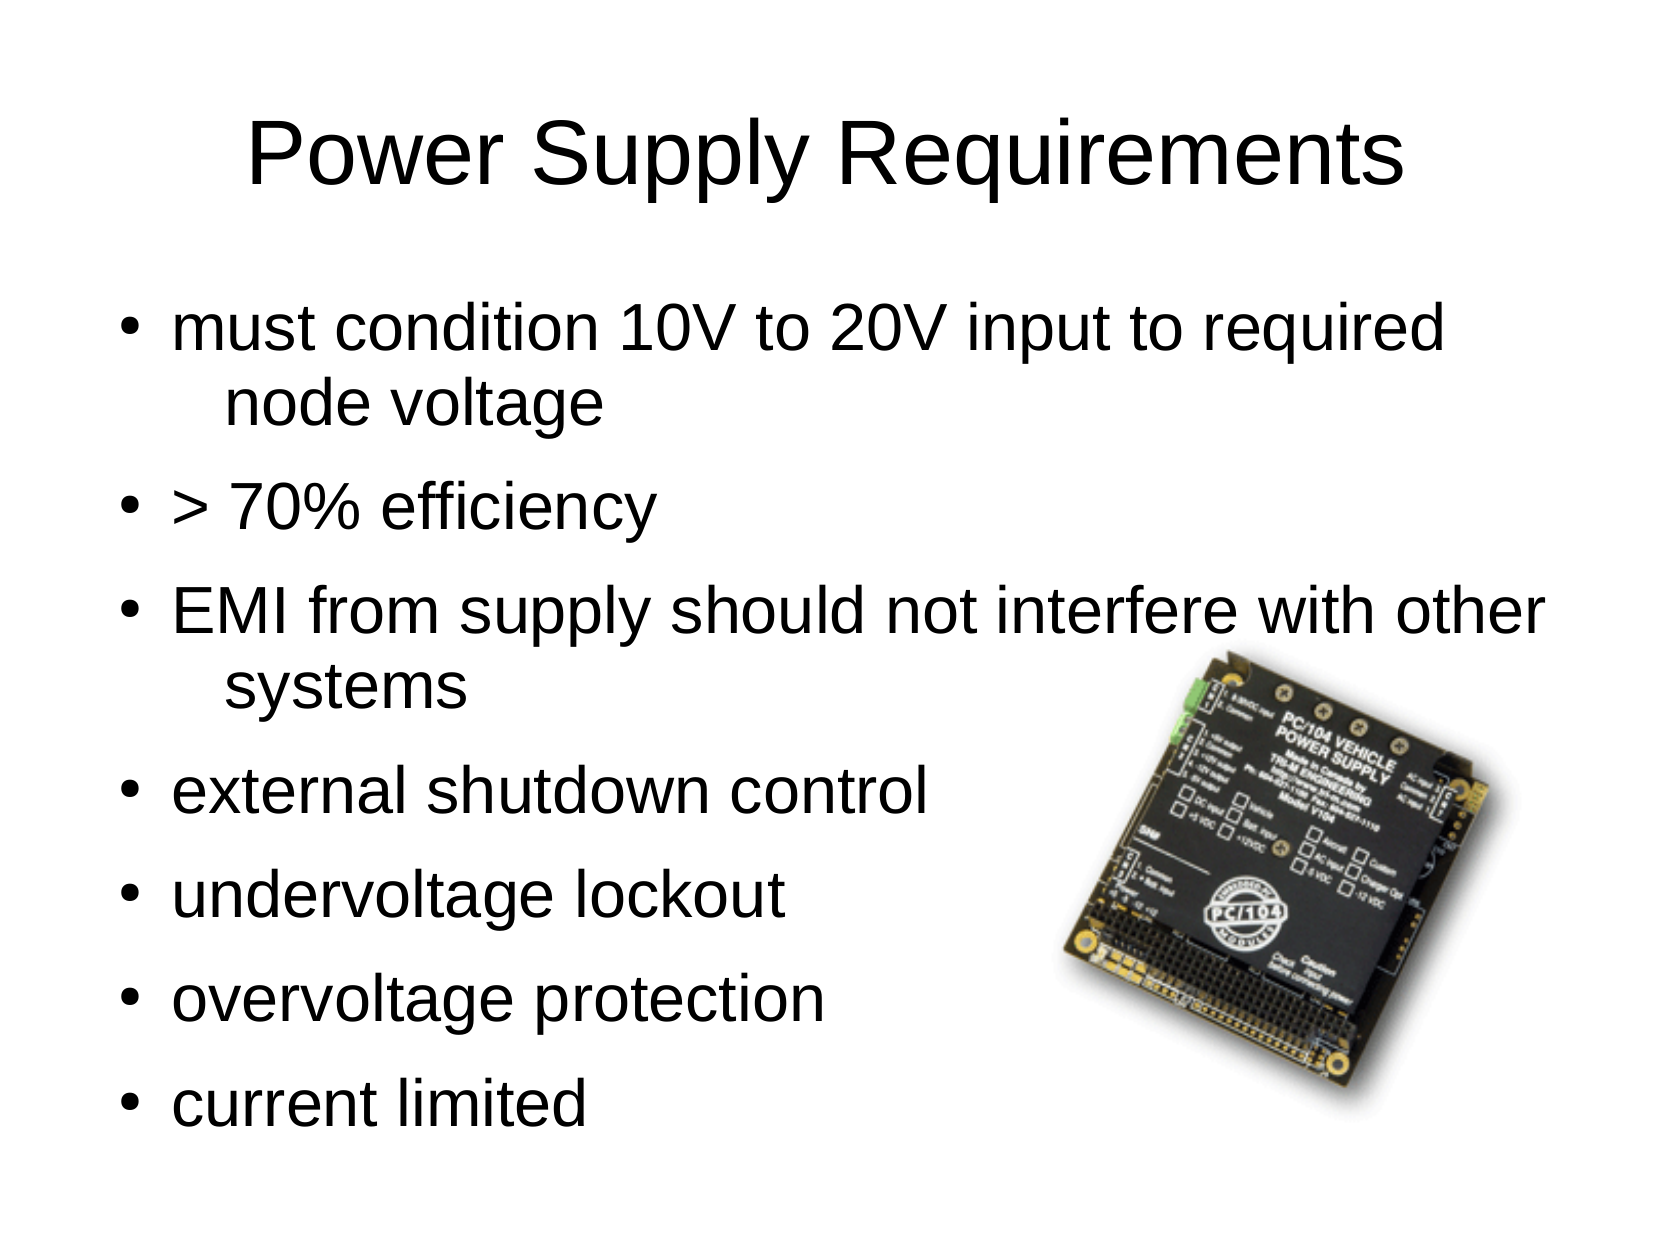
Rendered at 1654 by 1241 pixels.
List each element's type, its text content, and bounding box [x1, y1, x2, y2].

title Power Supply Requirements [82, 49, 1571, 257]
list must condition 10V to 20V input to required node voltage > 70% efficiency EMI from supply should not interfere with other systems external shutdown control undervoltage lockout overvoltage protection current limited [82, 290, 1571, 1109]
picture [1050, 637, 1524, 1126]
